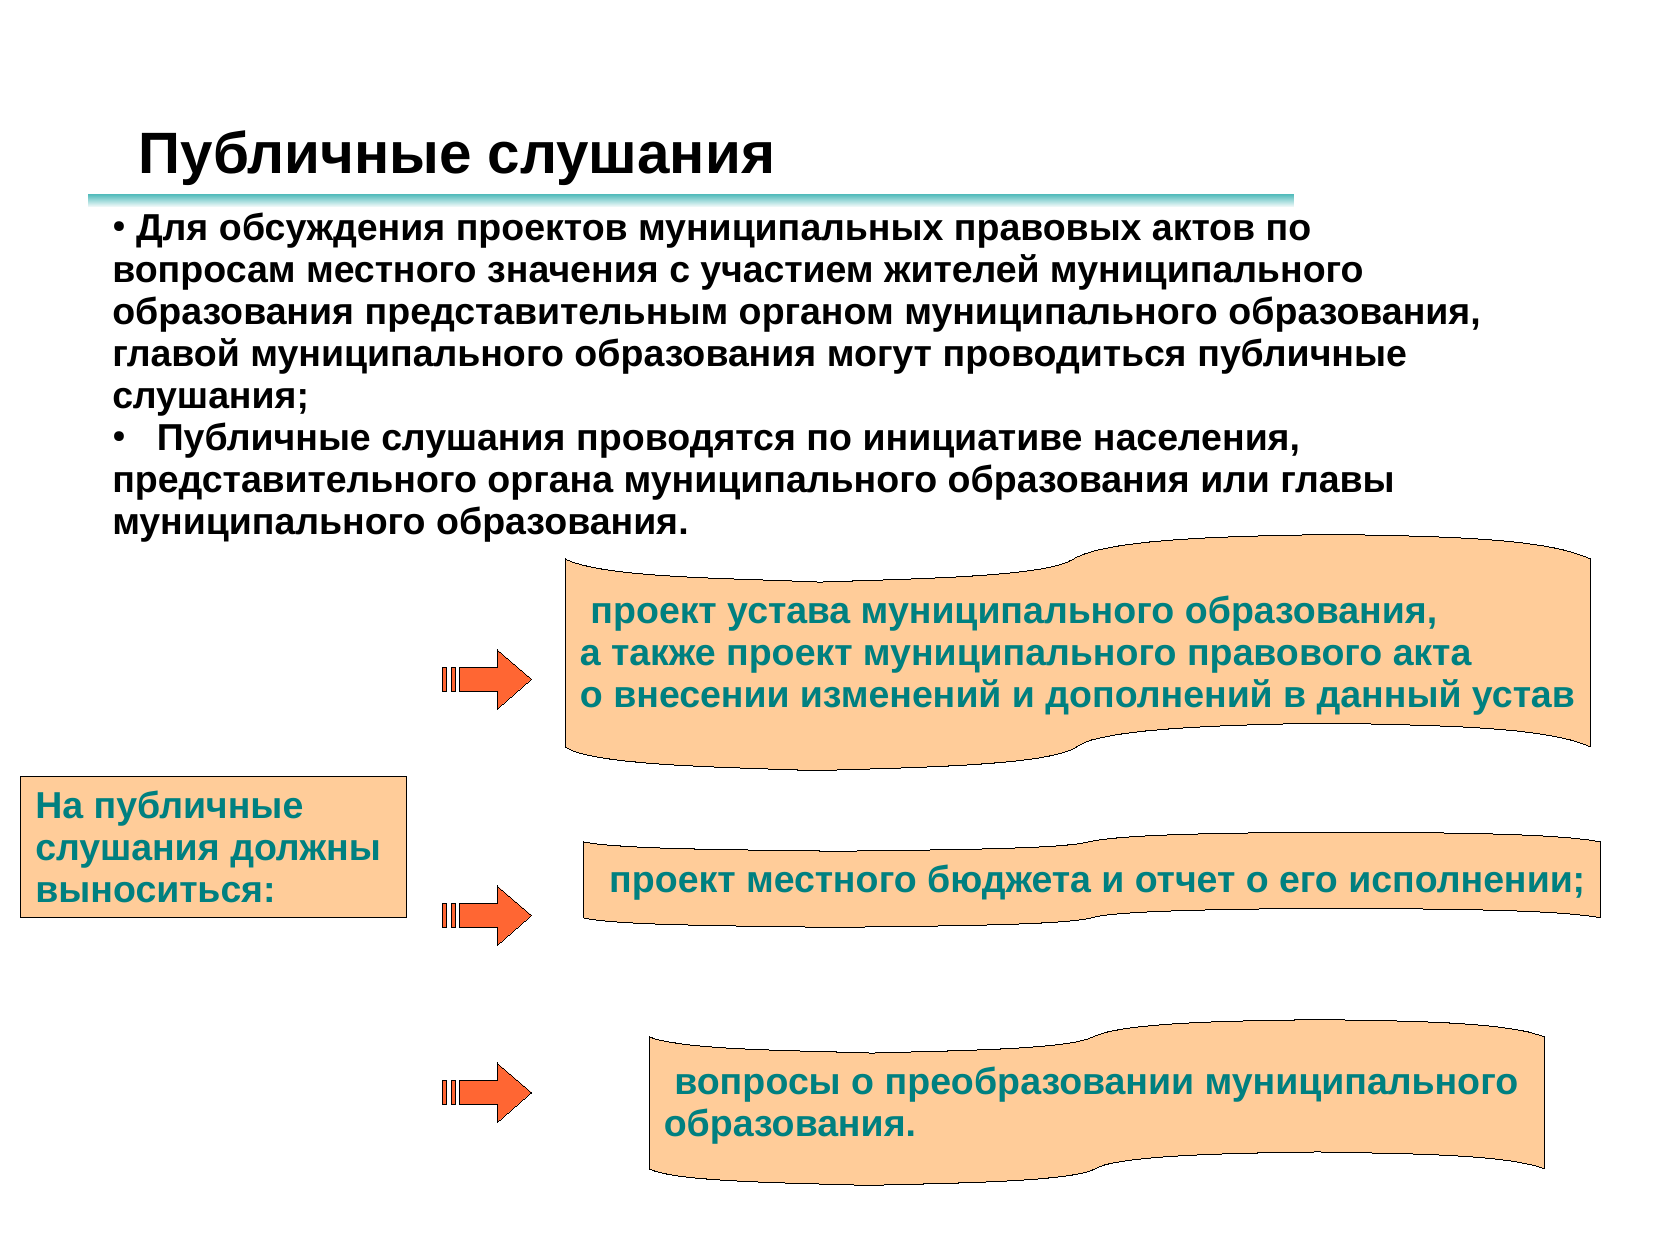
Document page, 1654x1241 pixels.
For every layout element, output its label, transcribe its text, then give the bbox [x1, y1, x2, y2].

text_box [459, 885, 532, 946]
text_box [451, 903, 456, 928]
text_box [442, 667, 447, 692]
text_box [451, 667, 456, 692]
text_box [442, 1080, 447, 1105]
text_box [459, 649, 532, 710]
text_box проект устава муниципального образования, а также проект муниципального правового акта о внесении изменений и дополнений в данный устав [565, 534, 1591, 771]
text_box вопросы о преобразовании муниципального образования. [649, 1019, 1545, 1186]
subtitle Для обсуждения проектов муниципальных правовых актов по вопросам местного значения с участием жителей муниципального образования представительным органом муниципального образования, главой муниципального образования могут проводиться публичные слушания; Публичные слушания проводятся по инициативе населения, представительного органа муниципального образования или главы муниципального образования. [112, 206, 1506, 543]
title Публичные слушания [82, 56, 1571, 250]
text_box проект местного бюджета и отчет о его исполнении; [583, 832, 1601, 928]
text_box [88, 194, 1294, 207]
text_box [451, 1080, 456, 1105]
text_box [459, 1062, 532, 1123]
text_box На публичные слушания должны выноситься: [20, 776, 407, 918]
text_box [442, 903, 447, 928]
